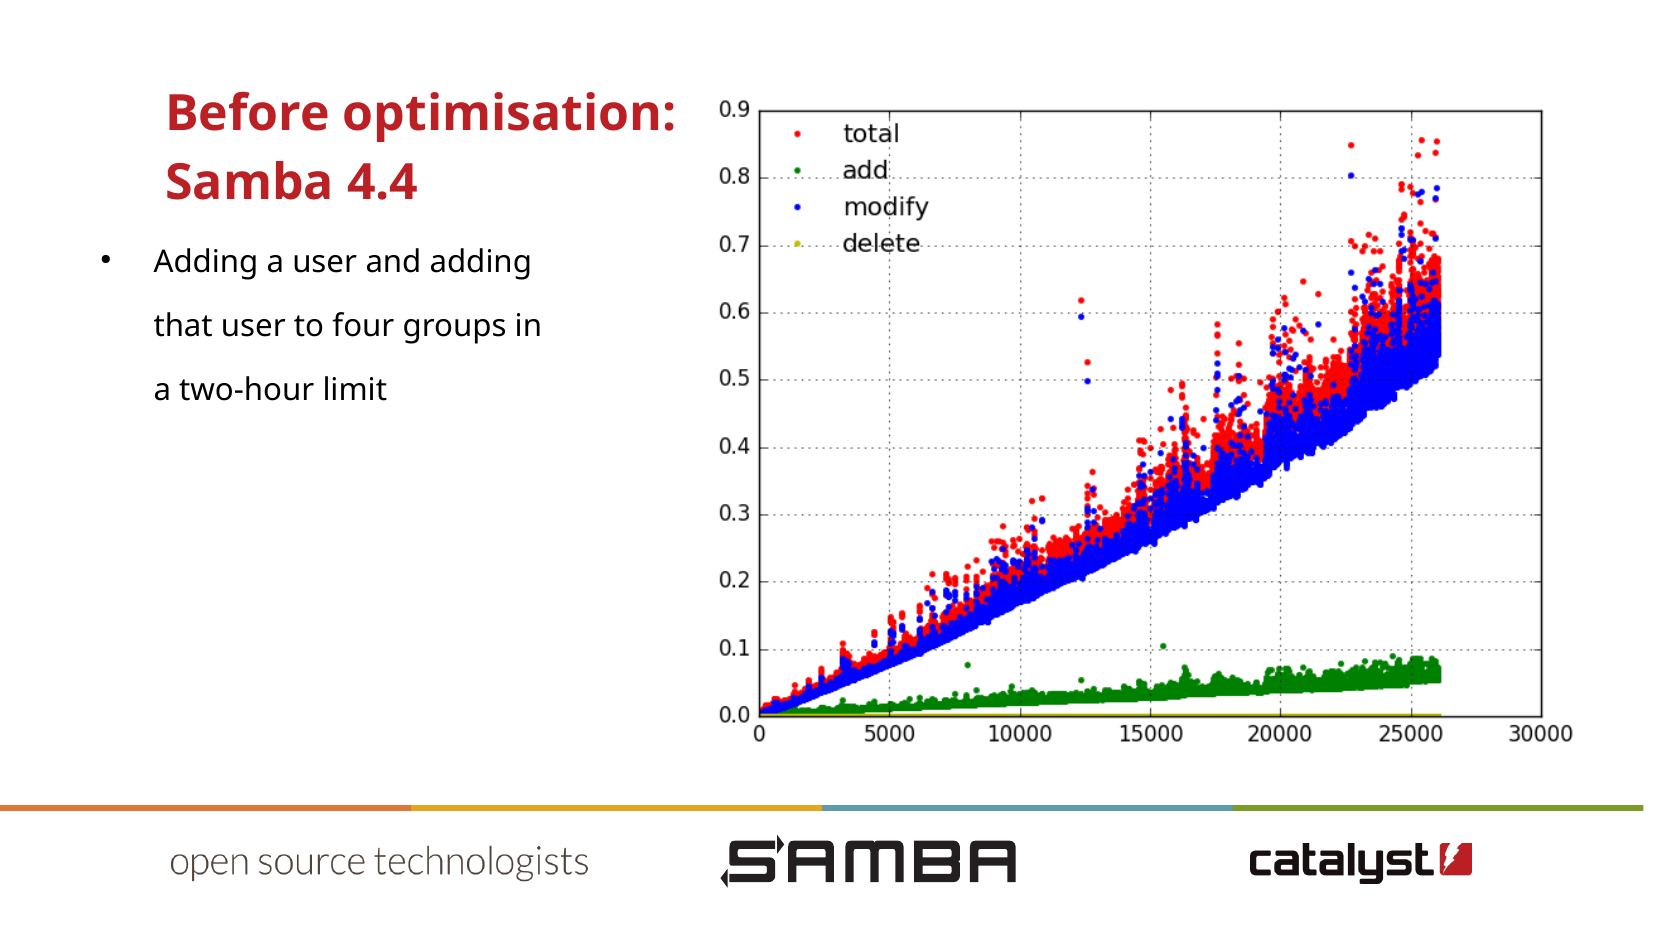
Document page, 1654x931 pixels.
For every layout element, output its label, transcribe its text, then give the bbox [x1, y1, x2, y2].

picture [0, 805, 1644, 884]
list Adding a user and adding that user to four groups in a two-hour limit [82, 217, 1571, 758]
title Before optimisation: Samba 4.4 [165, 68, 1489, 217]
picture [633, 35, 1642, 792]
